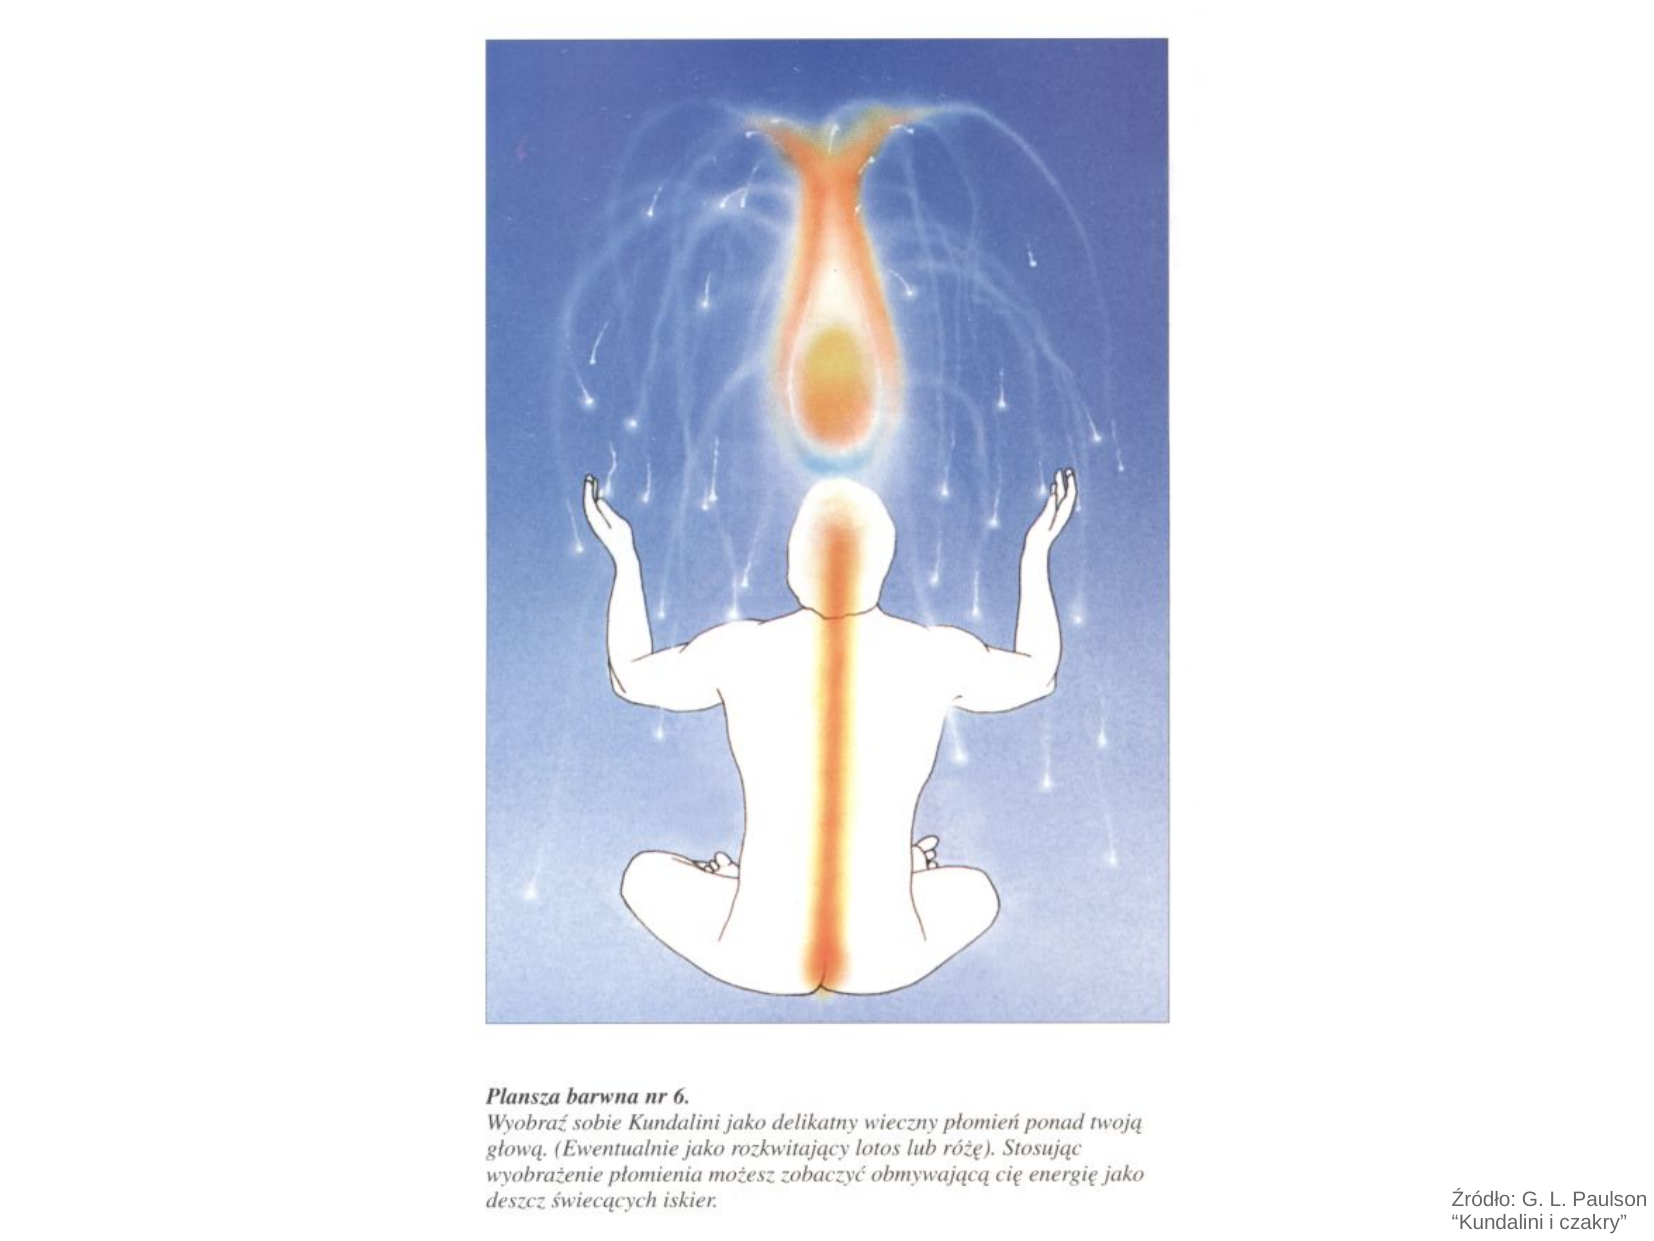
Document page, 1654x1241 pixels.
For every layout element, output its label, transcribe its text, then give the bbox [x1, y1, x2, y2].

picture [452, 0, 1202, 1241]
text_box Źródło: G. L. Paulson “Kundalini i czakry” [1445, 1181, 1654, 1241]
